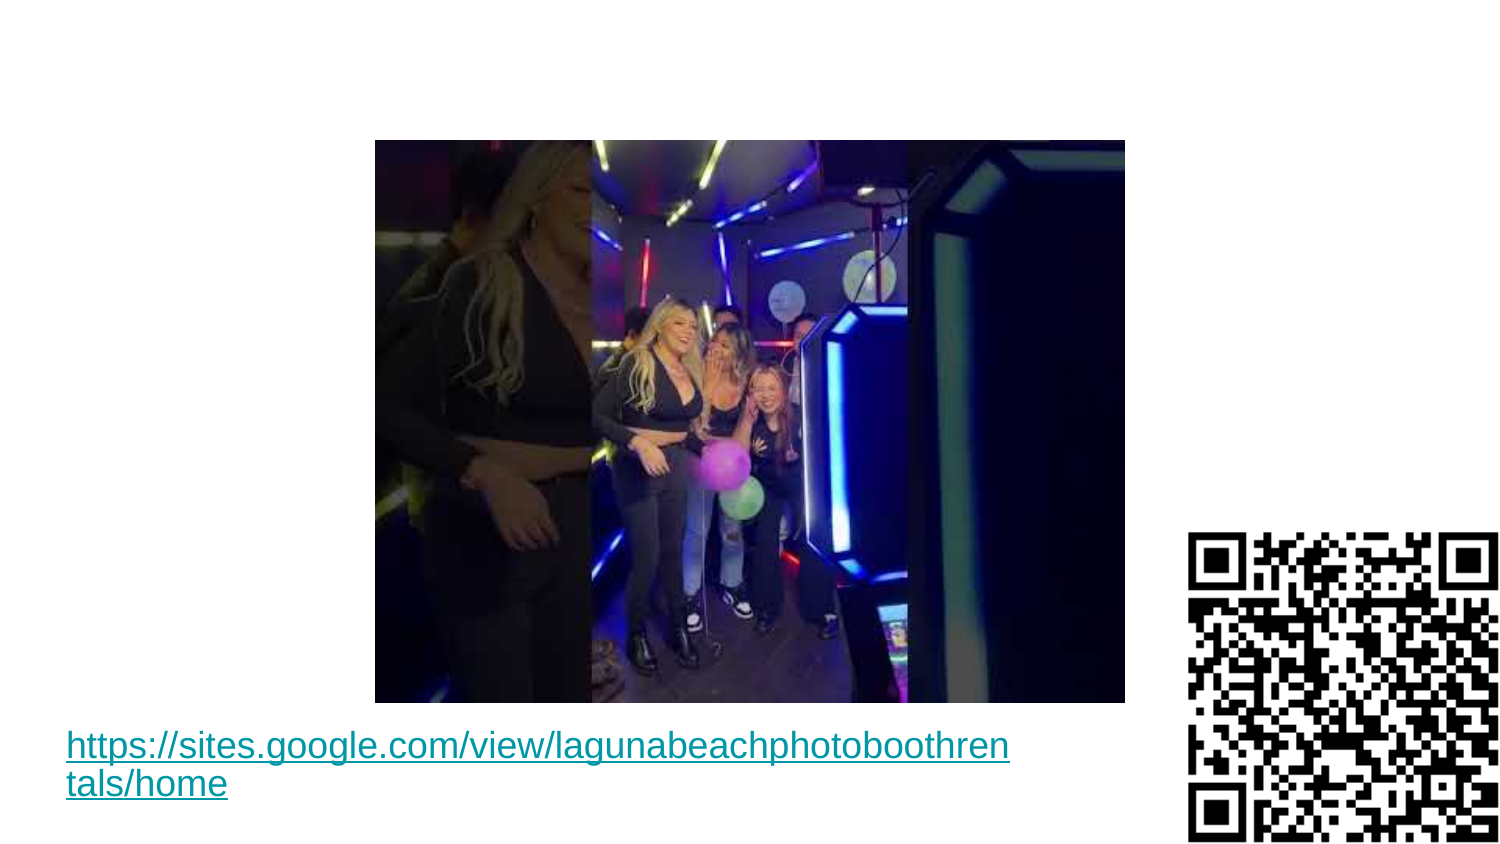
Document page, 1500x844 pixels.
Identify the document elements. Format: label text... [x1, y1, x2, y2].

list https://sites.google.com/view/lagunabeachphotoboothrentals/home [51, 694, 1036, 794]
picture [1187, 531, 1500, 844]
picture [375, 140, 1125, 704]
